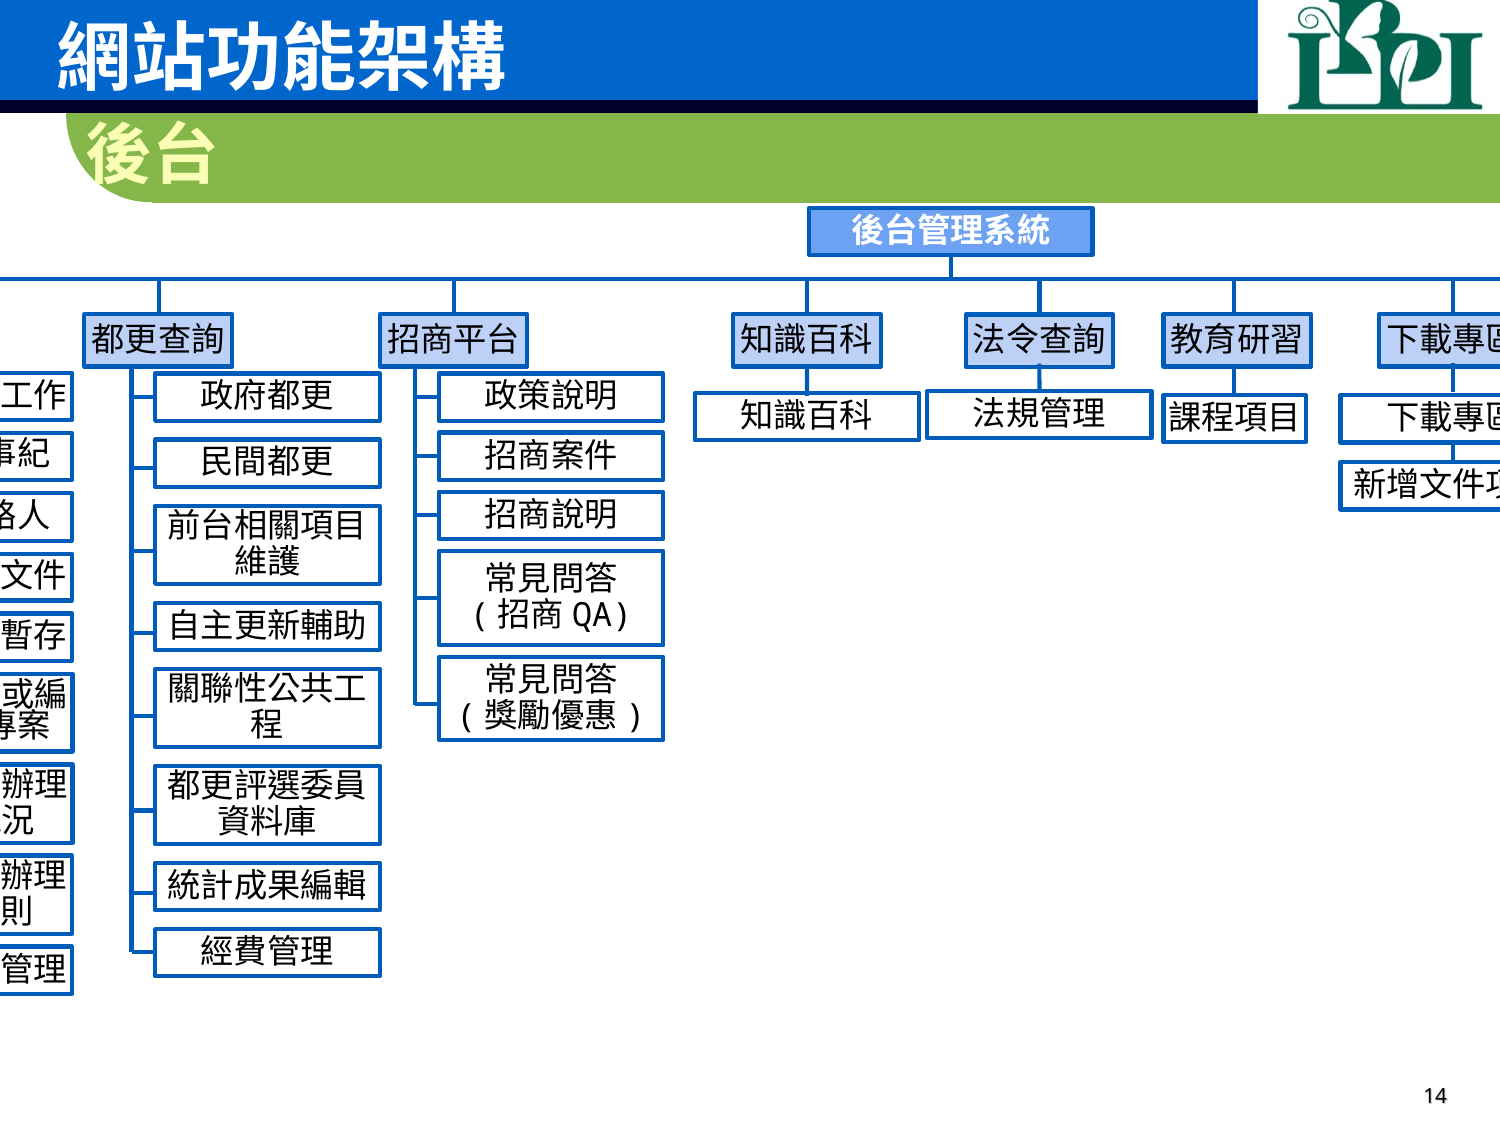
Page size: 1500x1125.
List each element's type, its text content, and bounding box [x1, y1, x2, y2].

text_box 關聯性公共工程 [155, 668, 380, 748]
text_box 常見問答 (獎勵優惠) [438, 657, 664, 740]
text_box 後台 [70, 101, 1500, 202]
text_box 招商平台 [379, 314, 528, 367]
text_box 知識百科 [694, 392, 920, 441]
text_box 下載專區 [1378, 314, 1500, 367]
text_box 後台管理系統 [809, 207, 1093, 255]
text_box 查詢工作 [0, 372, 72, 421]
text_box 新增或編輯專案 [0, 673, 73, 752]
text_box 下載專區 [1491, 405, 1500, 428]
text_box 法規管理 [927, 391, 1152, 439]
text_box 課程項目 [1163, 395, 1306, 443]
text_box 都更查詢 [84, 314, 233, 367]
text_box 聯絡人 [1, 520, 11, 526]
text_box 教育研習 [1163, 314, 1312, 367]
text_box 前台相關項目維護 [155, 505, 380, 584]
text_box 下載專區 [1340, 395, 1500, 443]
text_box 大事紀 [0, 433, 72, 481]
text_box 新增文件項目 [1340, 461, 1500, 510]
text_box 招商案件 [438, 432, 664, 480]
text_box 招商說明 [438, 491, 664, 540]
text_box 都更評選委員資料庫 [155, 765, 380, 845]
title 網站功能架構 [41, 1, 1329, 102]
text_box 經費管理 [0, 946, 72, 994]
text_box 知識百科 [733, 314, 881, 367]
text_box 目前辦理現況 [0, 764, 73, 843]
text_box 自主更新輔助 [155, 602, 380, 651]
text_box 法令查詢 [965, 314, 1114, 367]
text_box 民間都更 [155, 439, 380, 488]
text_box 政策說明 [438, 373, 664, 421]
text_box 常見問答 (招商QA) [438, 550, 664, 646]
text_box 資料暫存 [0, 613, 72, 661]
text_box 聯絡人 [0, 493, 72, 541]
text_box 下載專區 [1491, 327, 1500, 350]
text_box 個案文件 [0, 553, 72, 601]
text_box 統計成果編輯 [155, 863, 380, 911]
text_box 經費管理 [155, 929, 380, 977]
text_box 政府都更 [155, 373, 380, 421]
text_box [1370, 1074, 1500, 1125]
text_box 開發辦理原則 [0, 855, 72, 934]
